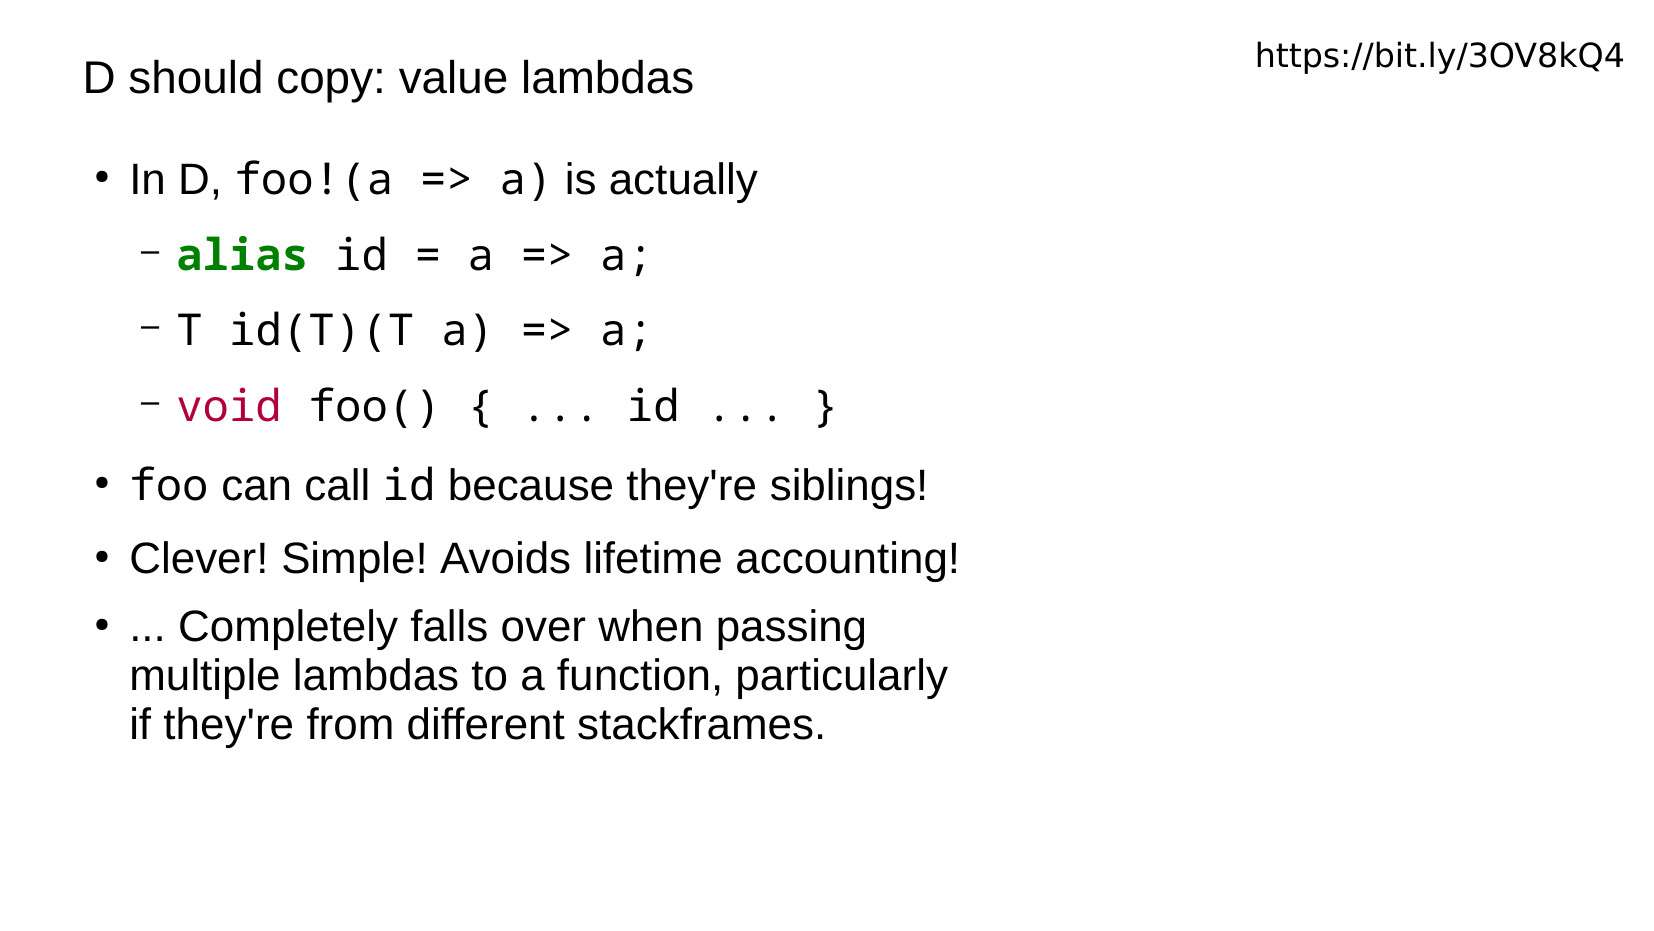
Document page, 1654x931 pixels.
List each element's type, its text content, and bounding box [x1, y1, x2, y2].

list In D, foo!(a => a) is actually alias id = a => a; T id(T)(T a) => a; void foo() { ... id ... } foo can call id because they're siblings! Clever! Simple! Avoids lifetime accounting! ... Completely falls over when passing multiple lambdas to a function, particularly if they're from different stackframes. [82, 147, 1571, 758]
title D should copy: value lambdas [82, 37, 1270, 119]
